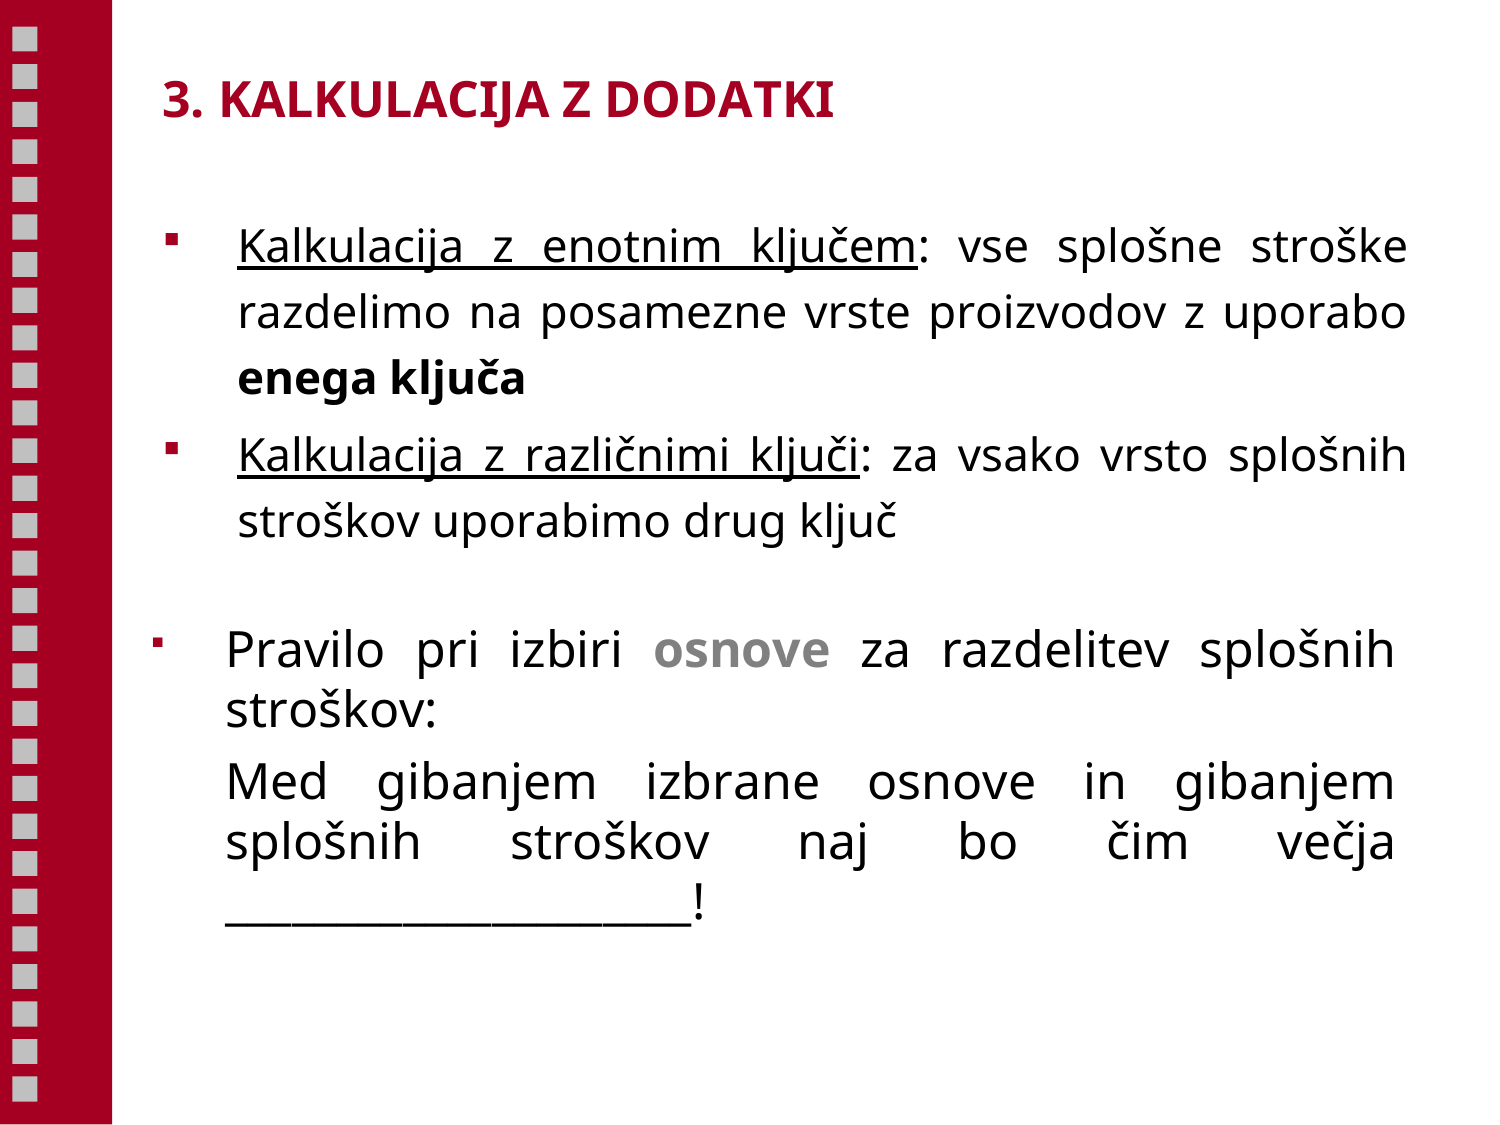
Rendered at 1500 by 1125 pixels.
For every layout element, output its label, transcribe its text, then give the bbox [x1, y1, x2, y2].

text_box 3. KALKULACIJA Z DODATKI Kalkulacija z enotnim ključem: vse splošne stroške razdelimo na posamezne vrste proizvodov z uporabo enega ključa Kalkulacija z različnimi ključi: za vsako vrsto splošnih stroškov uporabimo drug ključ [147, 66, 1424, 610]
list Pravilo pri izbiri osnove za razdelitev splošnih stroškov: Med gibanjem izbrane osnove in gibanjem splošnih stroškov naj bo čim večja _____________________! [135, 609, 1412, 953]
